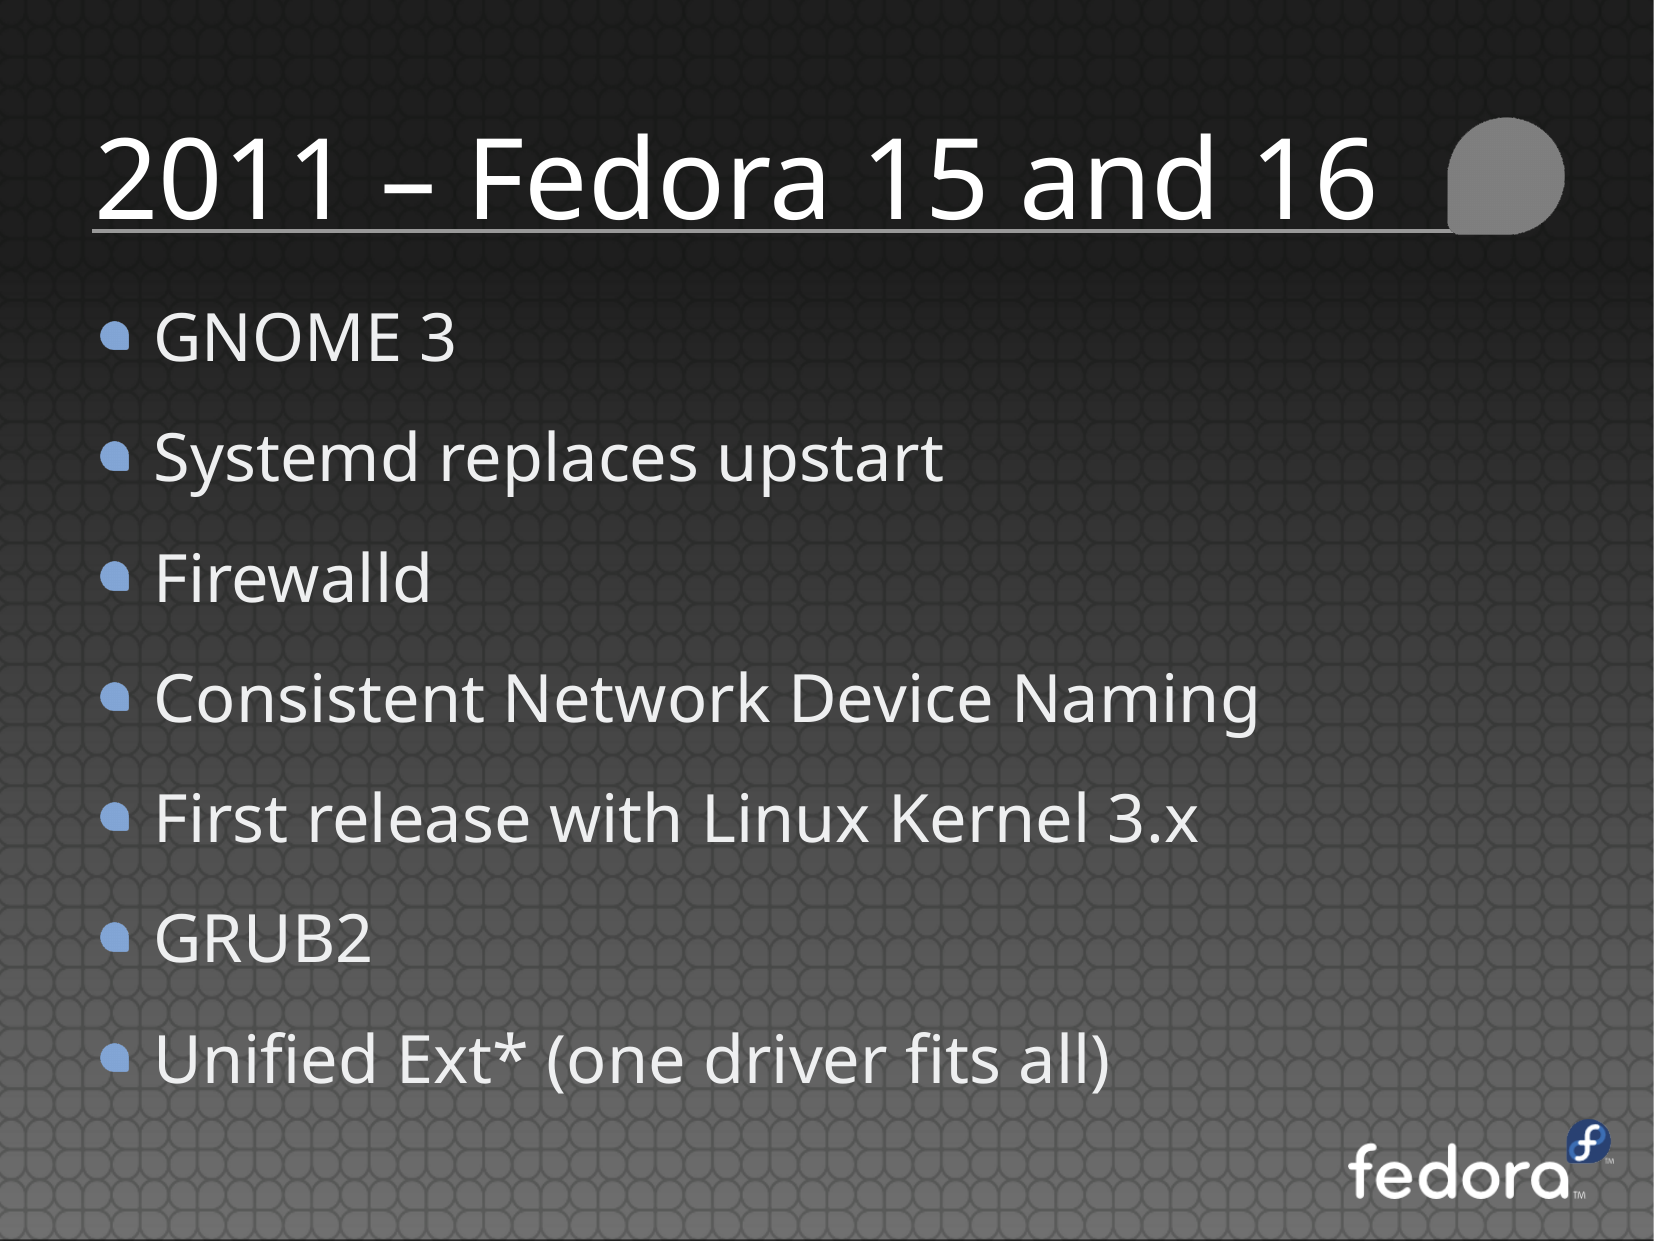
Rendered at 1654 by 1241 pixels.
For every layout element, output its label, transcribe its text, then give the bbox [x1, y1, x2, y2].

title 2011 – Fedora 15 and 16 [94, 100, 1426, 251]
picture [0, 0, 1654, 1241]
list GNOME 3 Systemd replaces upstart Firewalld Consistent Network Device Naming First release with Linux Kernel 3.x GRUB2 Unified Ext* (one driver fits all) [82, 290, 1571, 1094]
